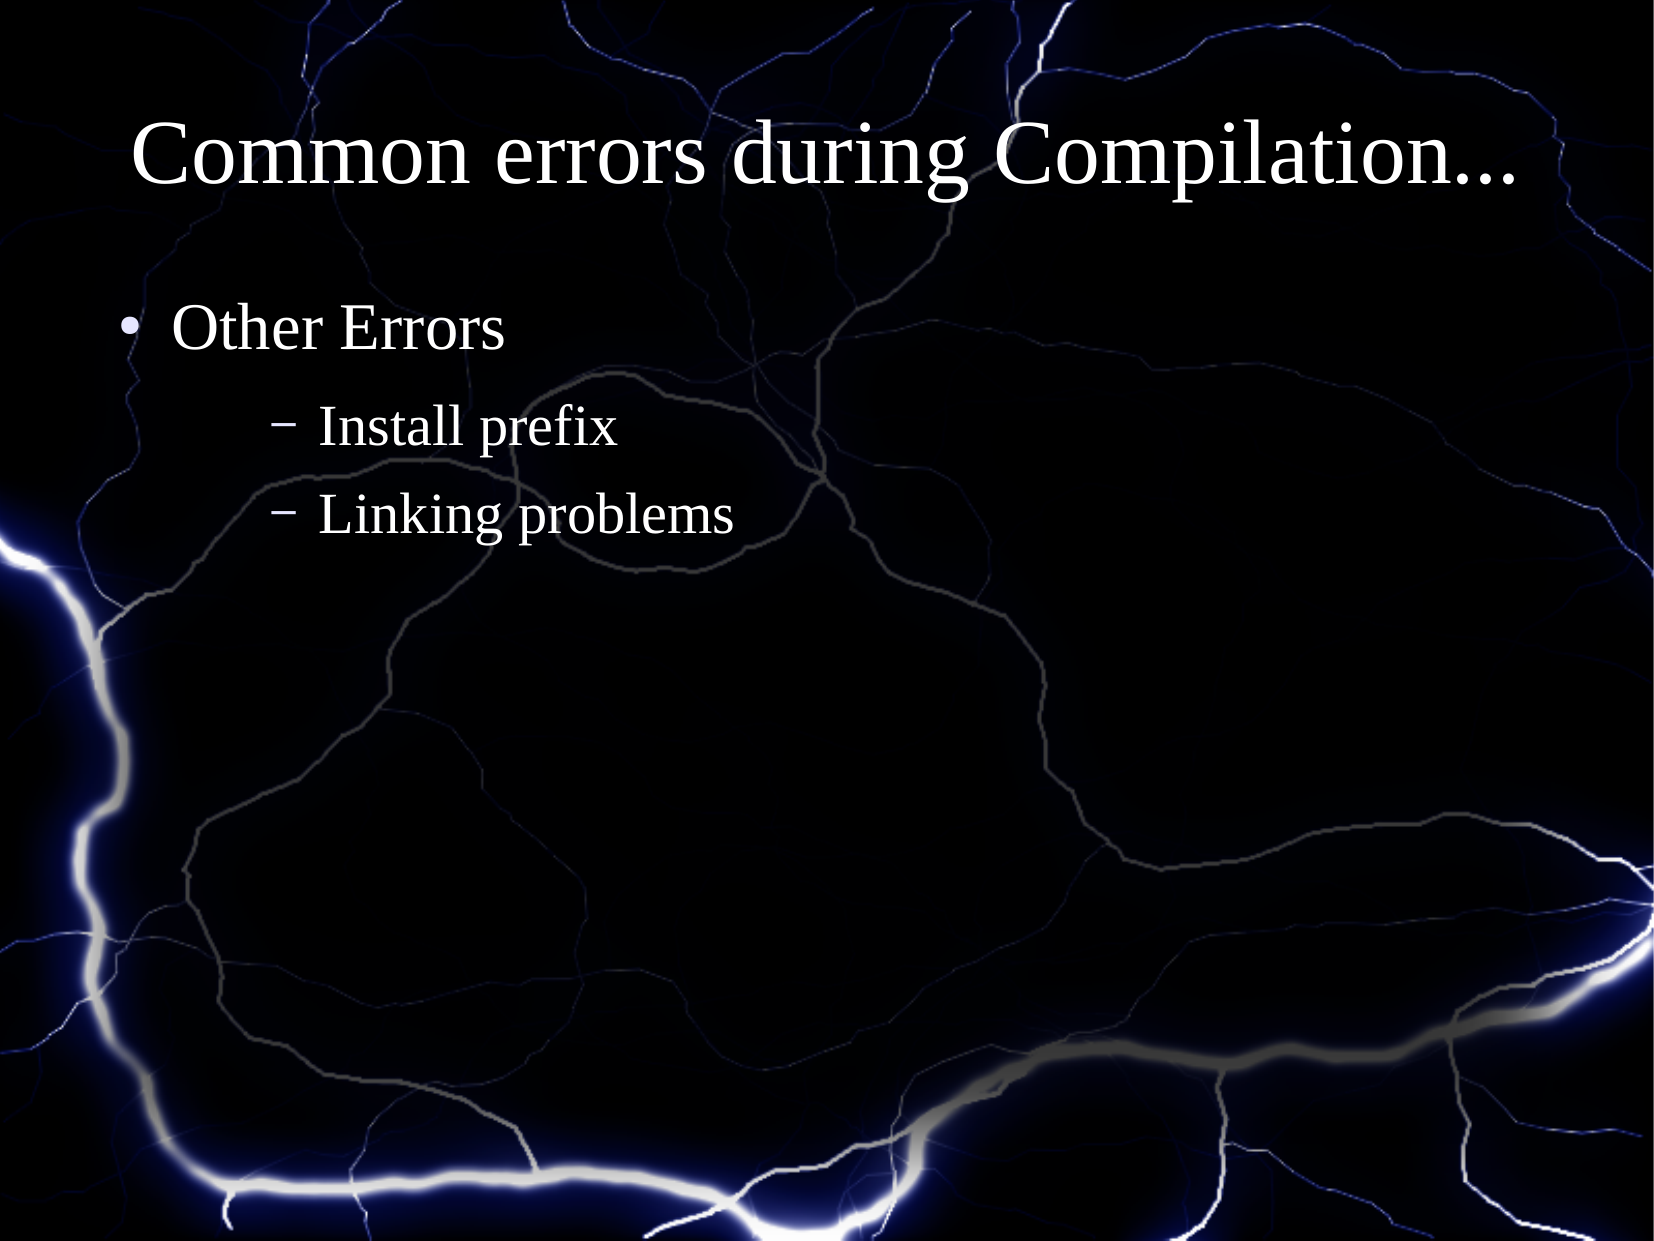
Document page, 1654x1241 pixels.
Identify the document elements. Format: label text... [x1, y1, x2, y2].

title Common errors during Compilation... [82, 56, 1571, 250]
picture [0, 0, 1654, 1241]
list Other Errors Install prefix Linking problems [82, 290, 1571, 1094]
